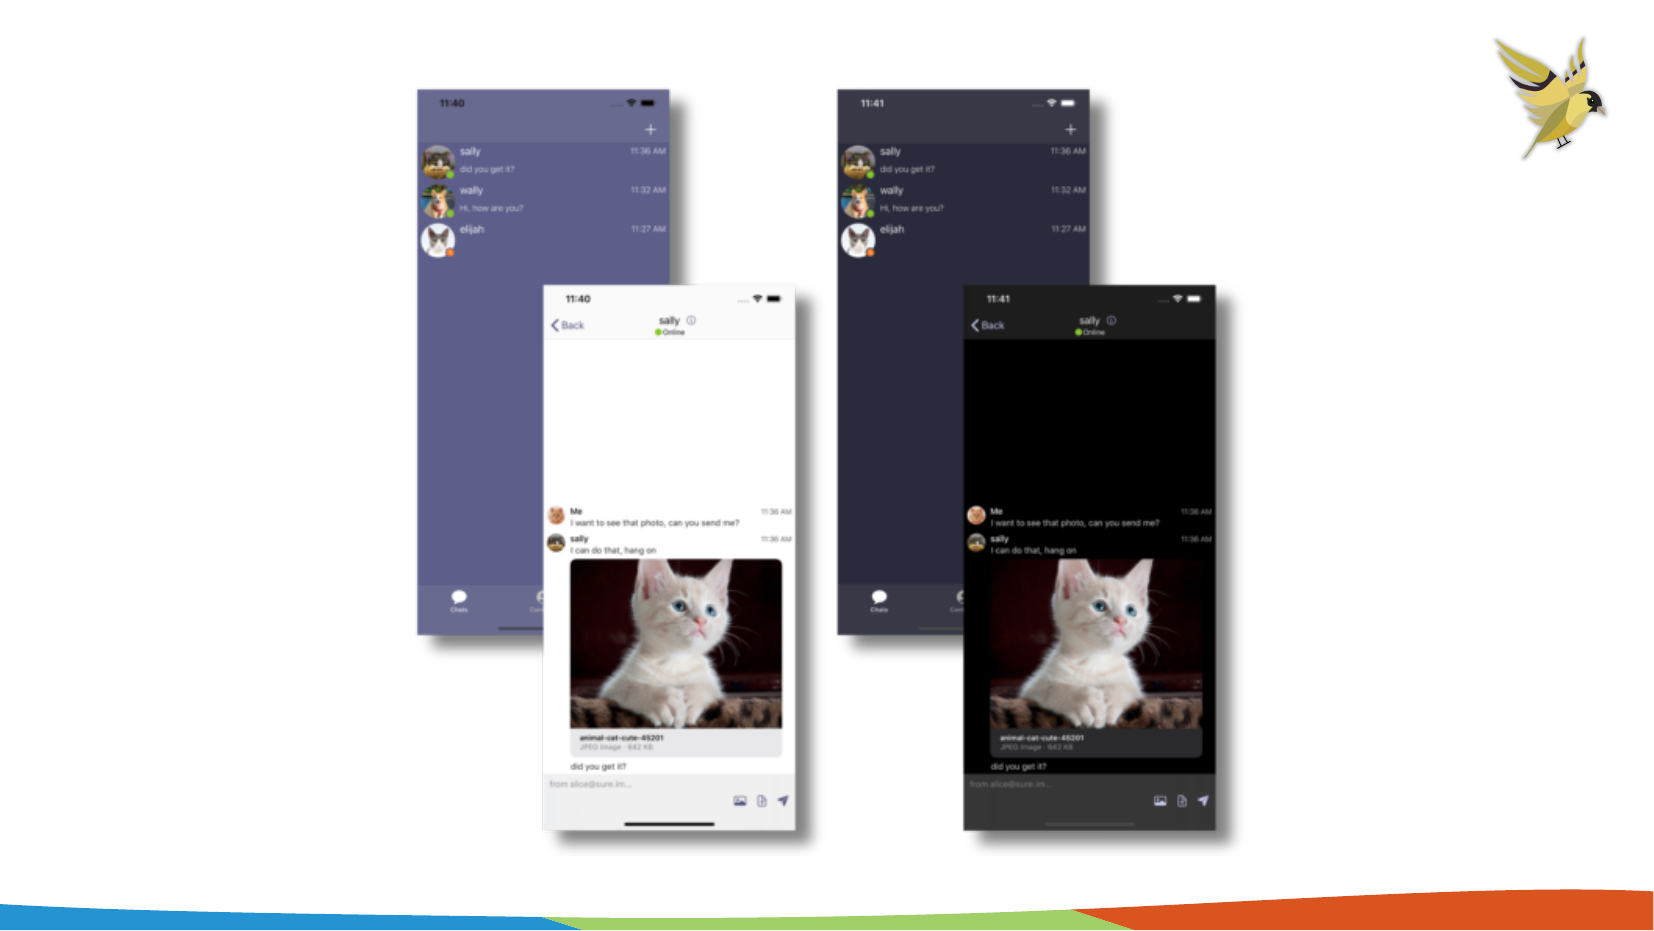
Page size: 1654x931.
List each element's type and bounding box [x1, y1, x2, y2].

picture [405, 74, 1248, 856]
picture [1476, 29, 1625, 178]
